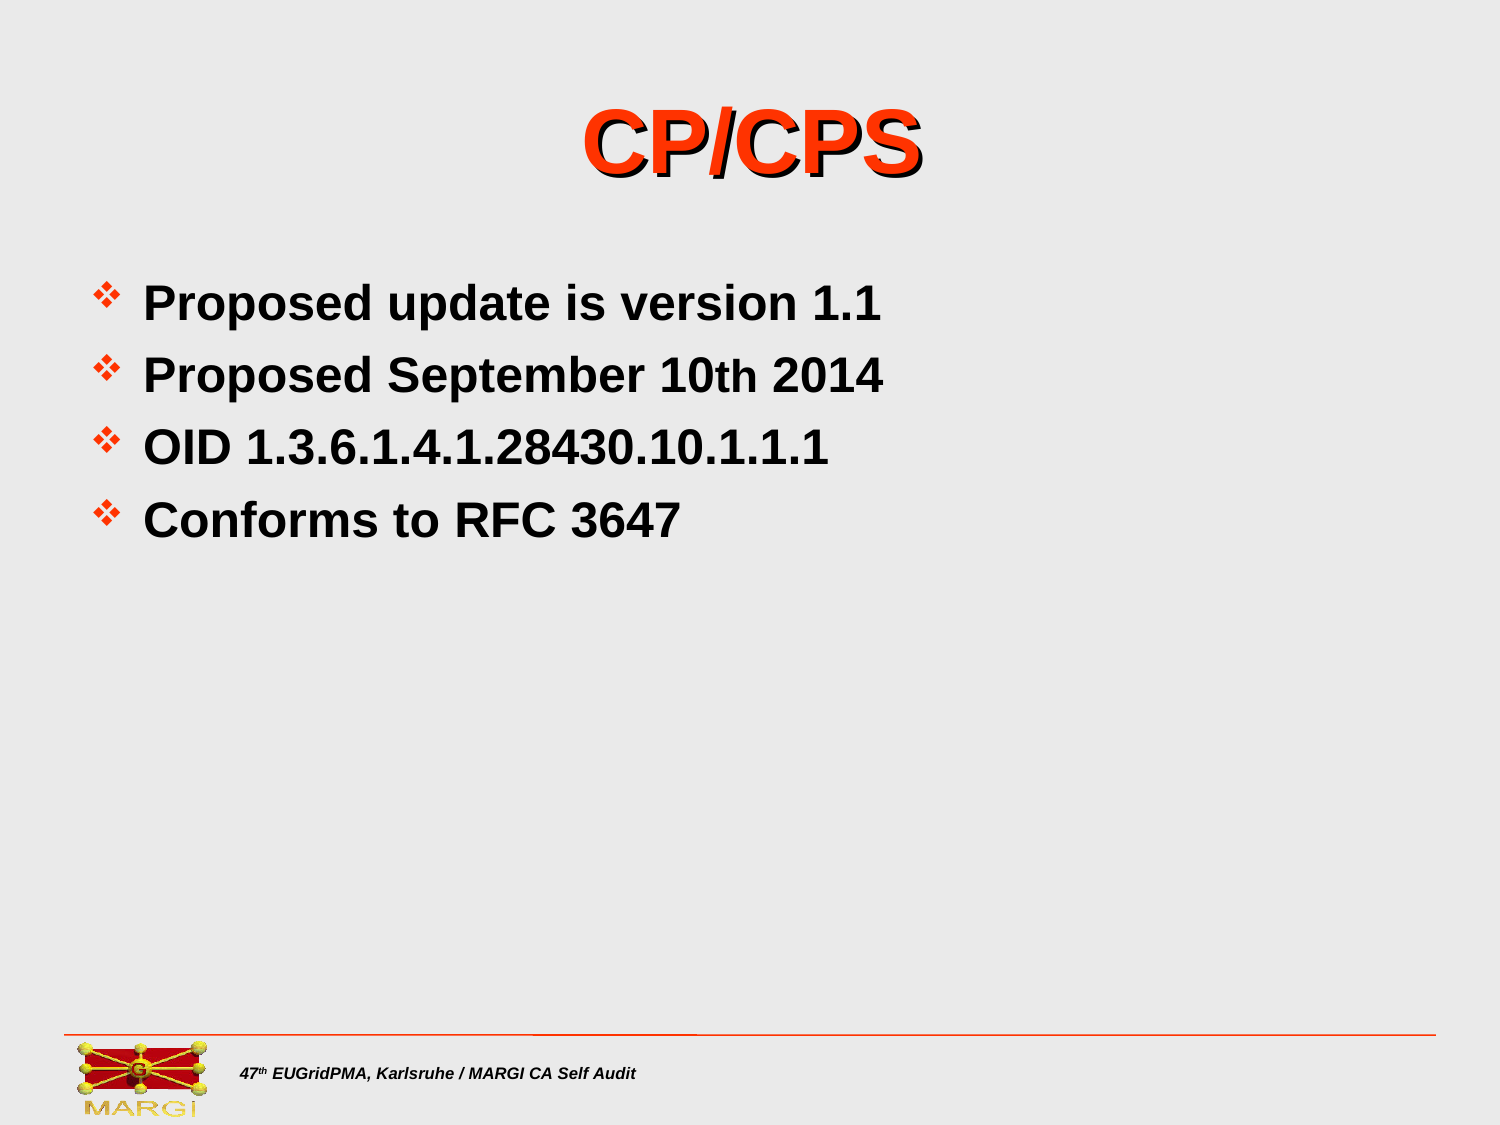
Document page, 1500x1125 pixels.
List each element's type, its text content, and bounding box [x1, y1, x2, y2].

text_box CP/CPS [76, 42, 1427, 231]
picture [67, 1033, 219, 1123]
text_box Proposed update is version 1.1 Proposed September 10th 2014 OID 1.3.6.1.4.1.28430.10.1.1.1 Conforms to RFC 3647 [75, 262, 1426, 1005]
